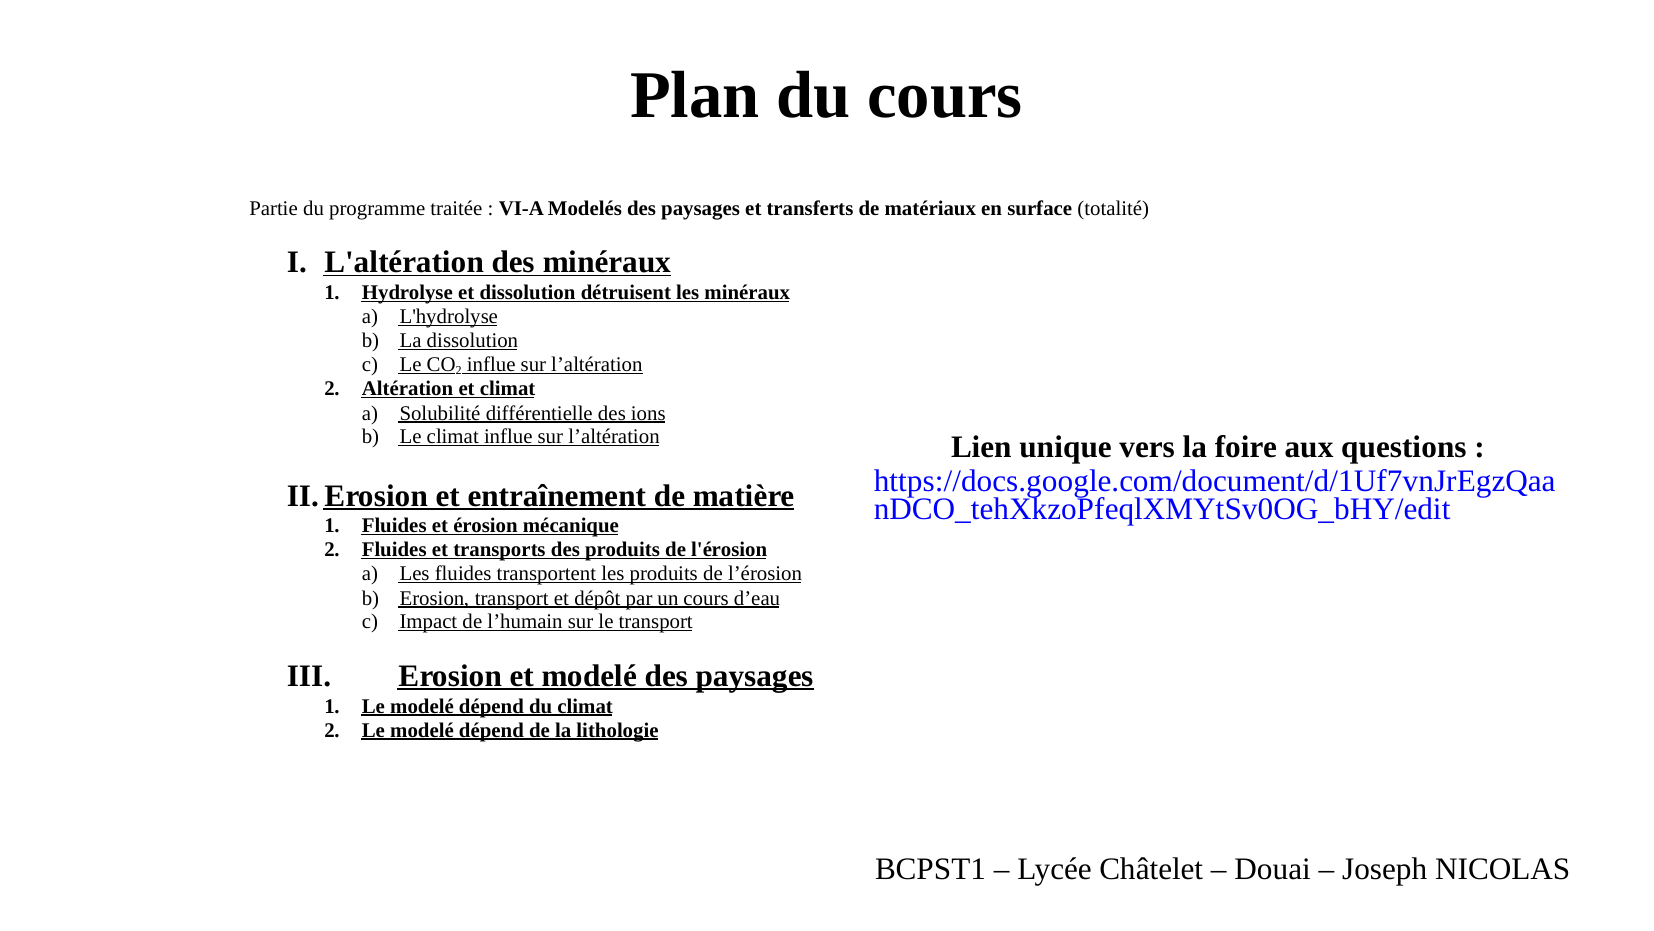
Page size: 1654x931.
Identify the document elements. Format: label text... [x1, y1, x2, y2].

text_box BCPST1 – Lycée Châtelet – Douai – Joseph NICOLAS [637, 832, 1571, 905]
text_box Plan du cours [82, 5, 1571, 184]
chart [232, 192, 1238, 772]
text_box Lien unique vers la foire aux questions : https://docs.google.com/document/d/1Uf7vnJrEgzQaanDCO_tehXkzoPfeqlXMYtSv0OG_bHY/edit [873, 230, 1571, 733]
